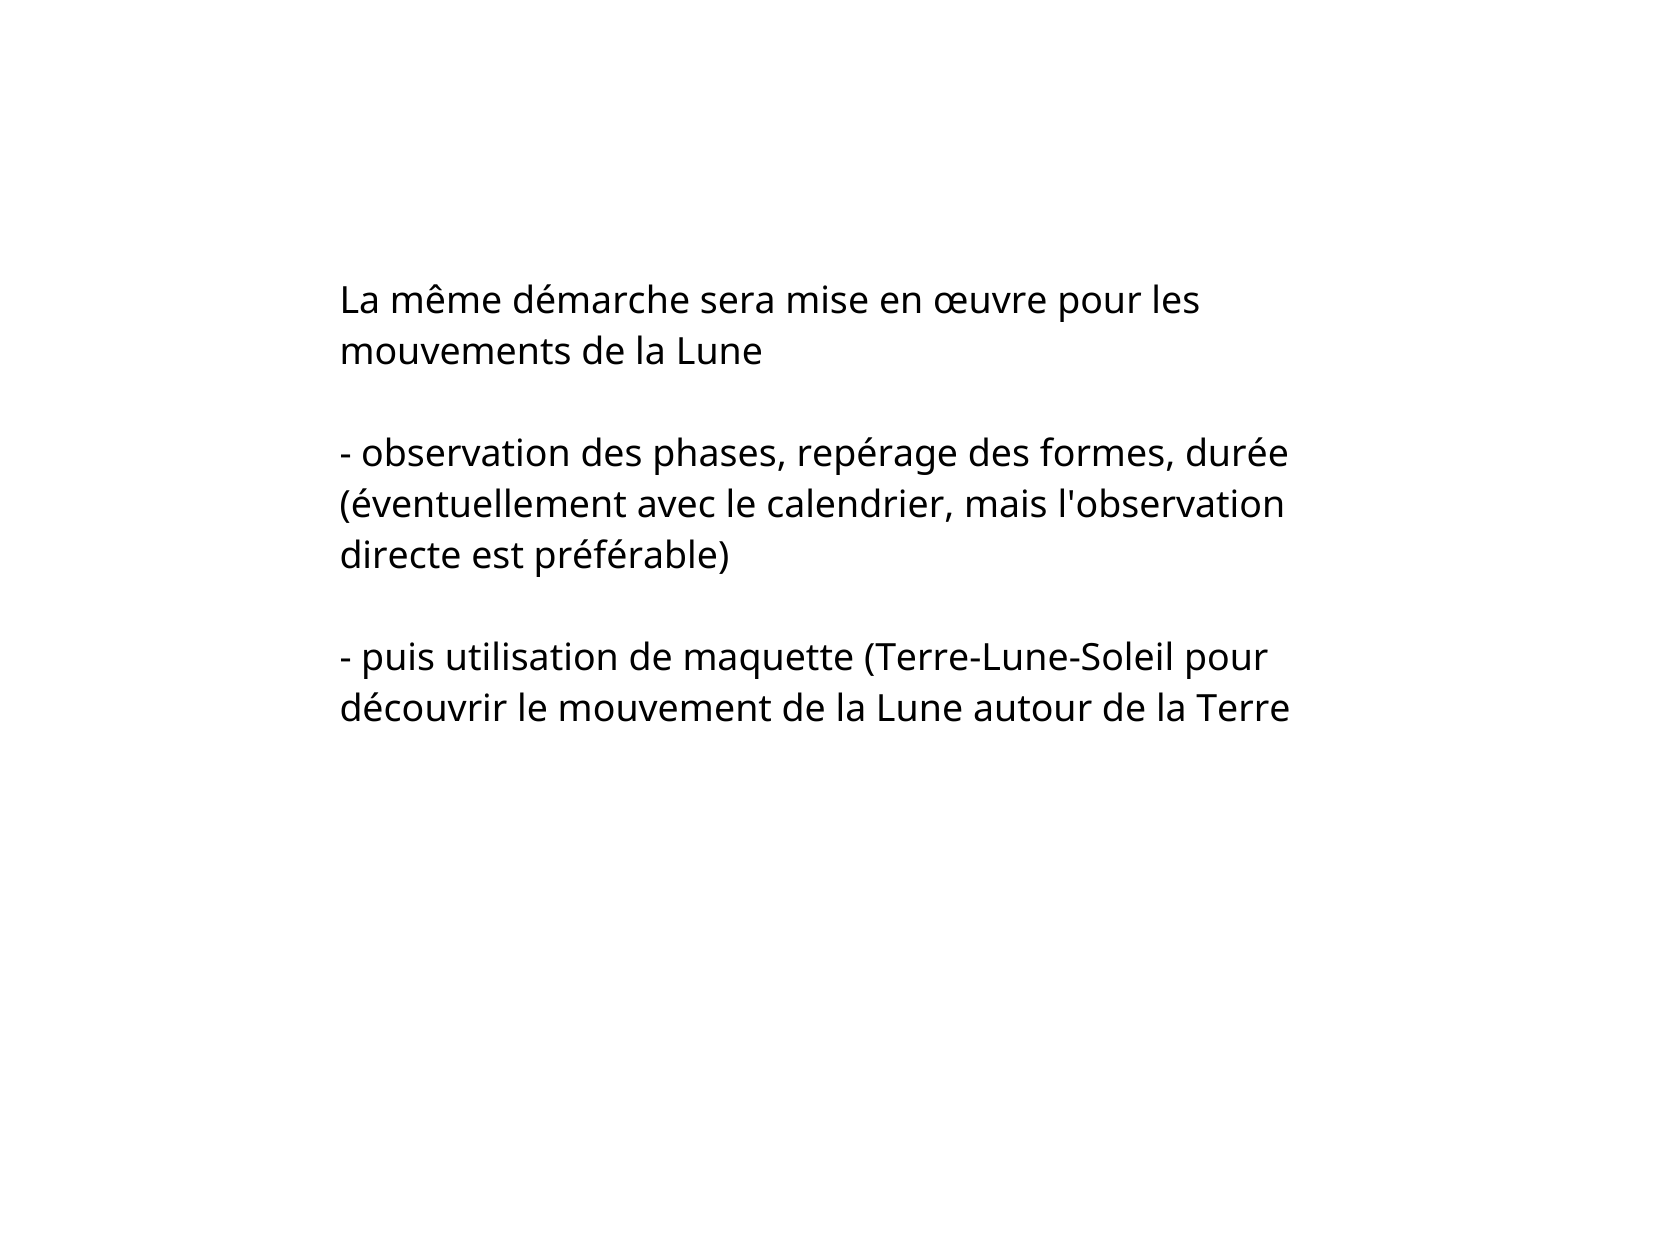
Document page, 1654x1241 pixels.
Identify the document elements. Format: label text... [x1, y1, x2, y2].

text_box La même démarche sera mise en œuvre pour les mouvements de la Lune - observation des phases, repérage des formes, durée (éventuellement avec le calendrier, mais l'observation directe est préférable) - puis utilisation de maquette (Terre-Lune-Soleil pour découvrir le mouvement de la Lune autour de la Terre [324, 265, 1388, 768]
